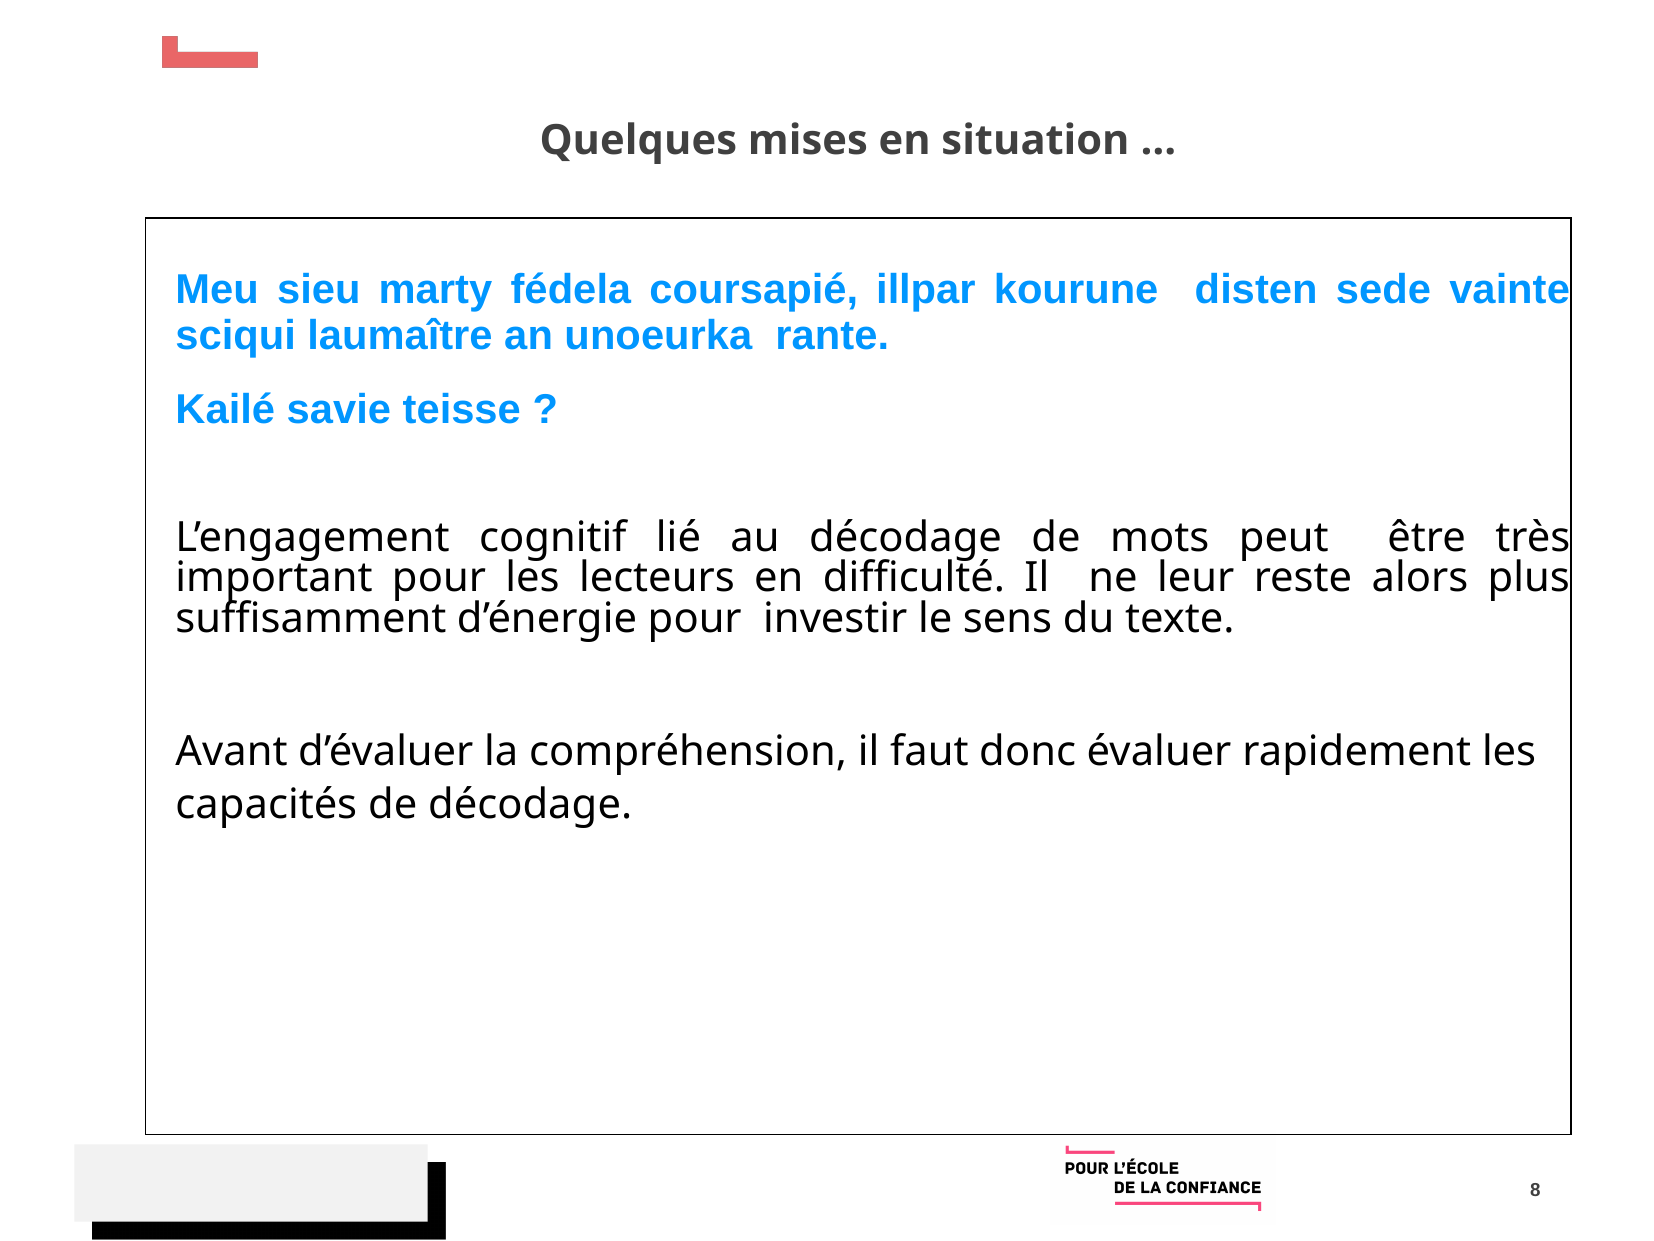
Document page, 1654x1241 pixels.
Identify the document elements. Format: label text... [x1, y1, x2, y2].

title Quelques mises en situation … [145, 67, 1571, 209]
list Meu sieu marty fédela coursapié, illpar kourune disten sede vainte sciqui laumaître an unoeurka rante. Kailé savie teisse ? L’engagement cognitif lié au décodage de mots peut être très important pour les lecteurs en difficulté. Il ne leur reste alors plus suffisamment d’énergie pour investir le sens du texte. Avant d’évaluer la compréhension, il faut donc évaluer rapidement les capacités de décodage. [145, 217, 1571, 1135]
text_box <numéro> [1473, 1155, 1556, 1222]
text_box [74, 1144, 428, 1222]
picture [161, 35, 259, 69]
picture [1049, 1135, 1279, 1227]
